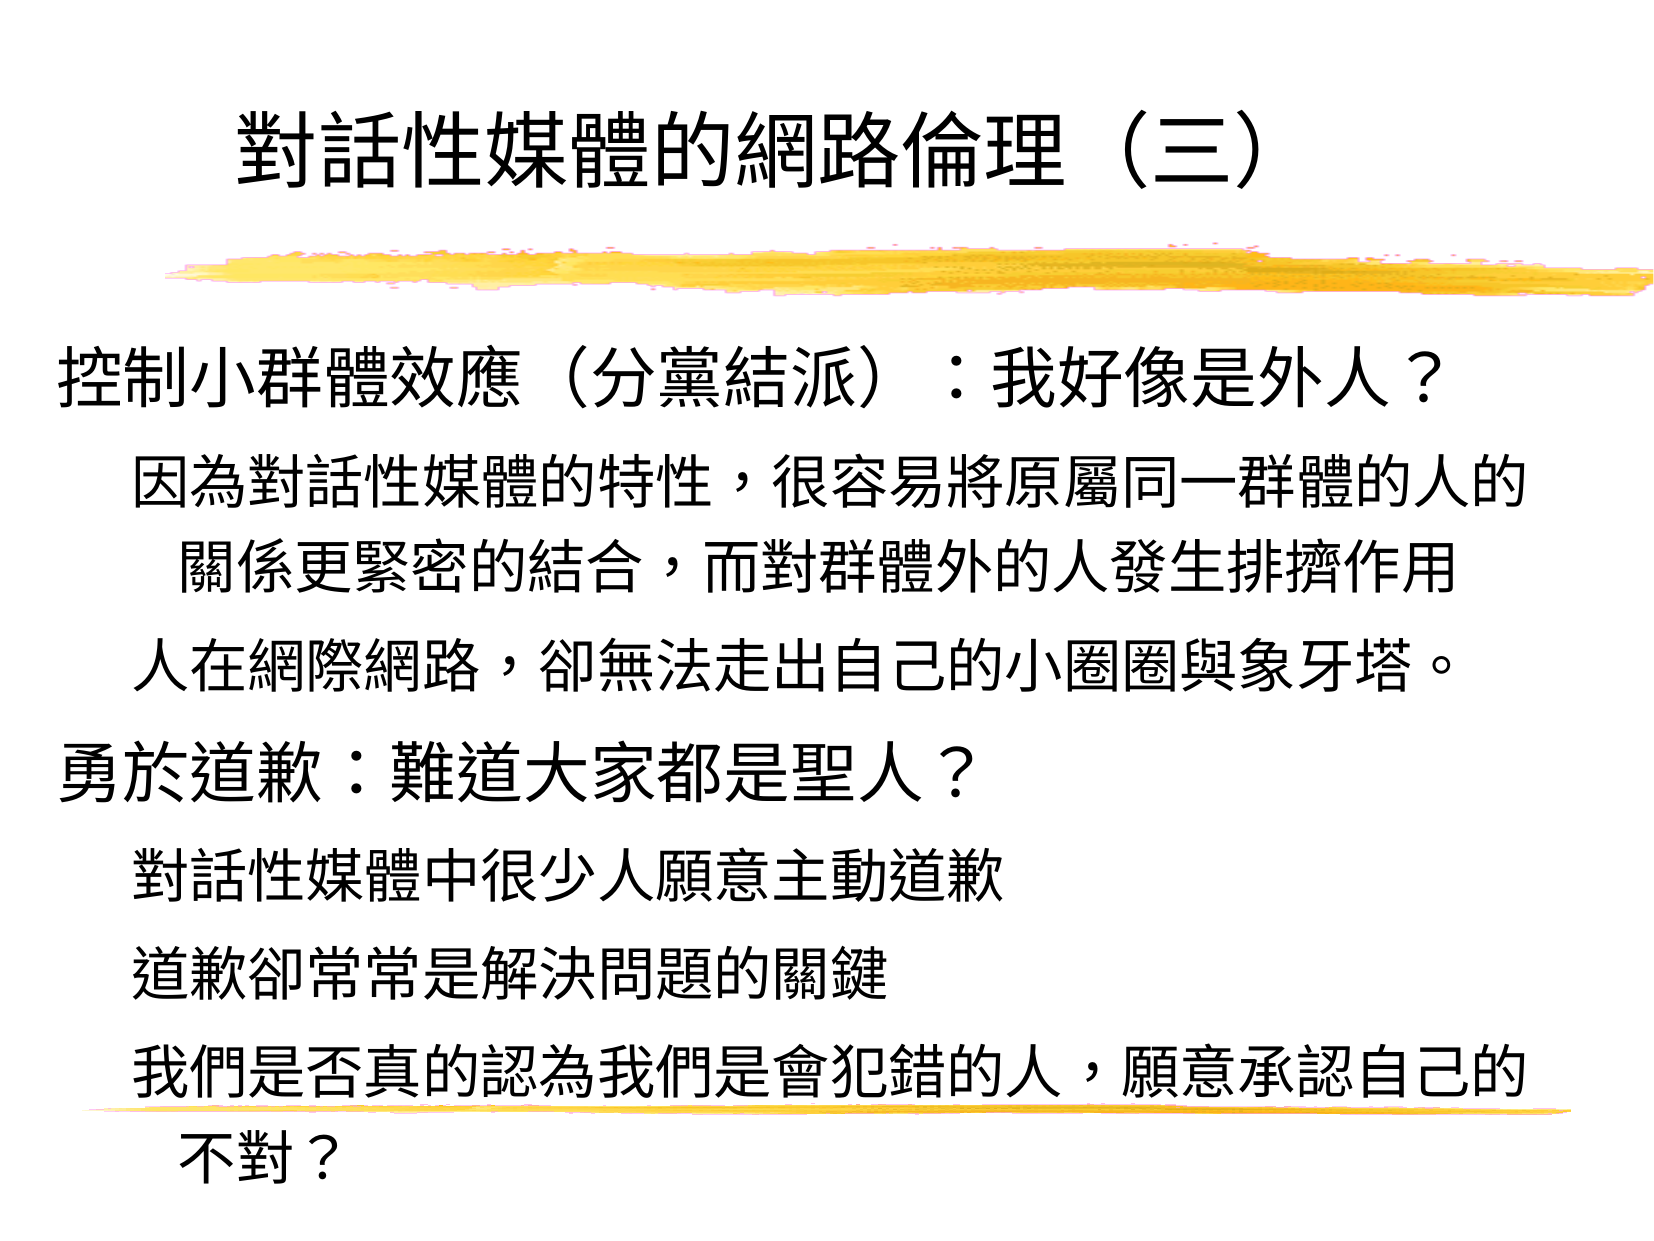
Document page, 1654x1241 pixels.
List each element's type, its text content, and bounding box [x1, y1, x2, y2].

picture [82, 1102, 1571, 1117]
list 控制小群體效應（分黨結派）：我好像是外人？ 因為對話性媒體的特性，很容易將原屬同一群體的人的關係更緊密的結合，而對群體外的人發生排擠作用 人在網際網路，卻無法走出自己的小圈圈與象牙塔。 勇於道歉：難道大家都是聖人？ 對話性媒體中很少人願意主動道歉 道歉卻常常是解決問題的關鍵 我們是否真的認為我們是會犯錯的人，願意承認自己的不對？ [40, 316, 1599, 1061]
picture [165, 237, 1654, 308]
title 對話性媒體的網路倫理（三） [73, 41, 1479, 249]
